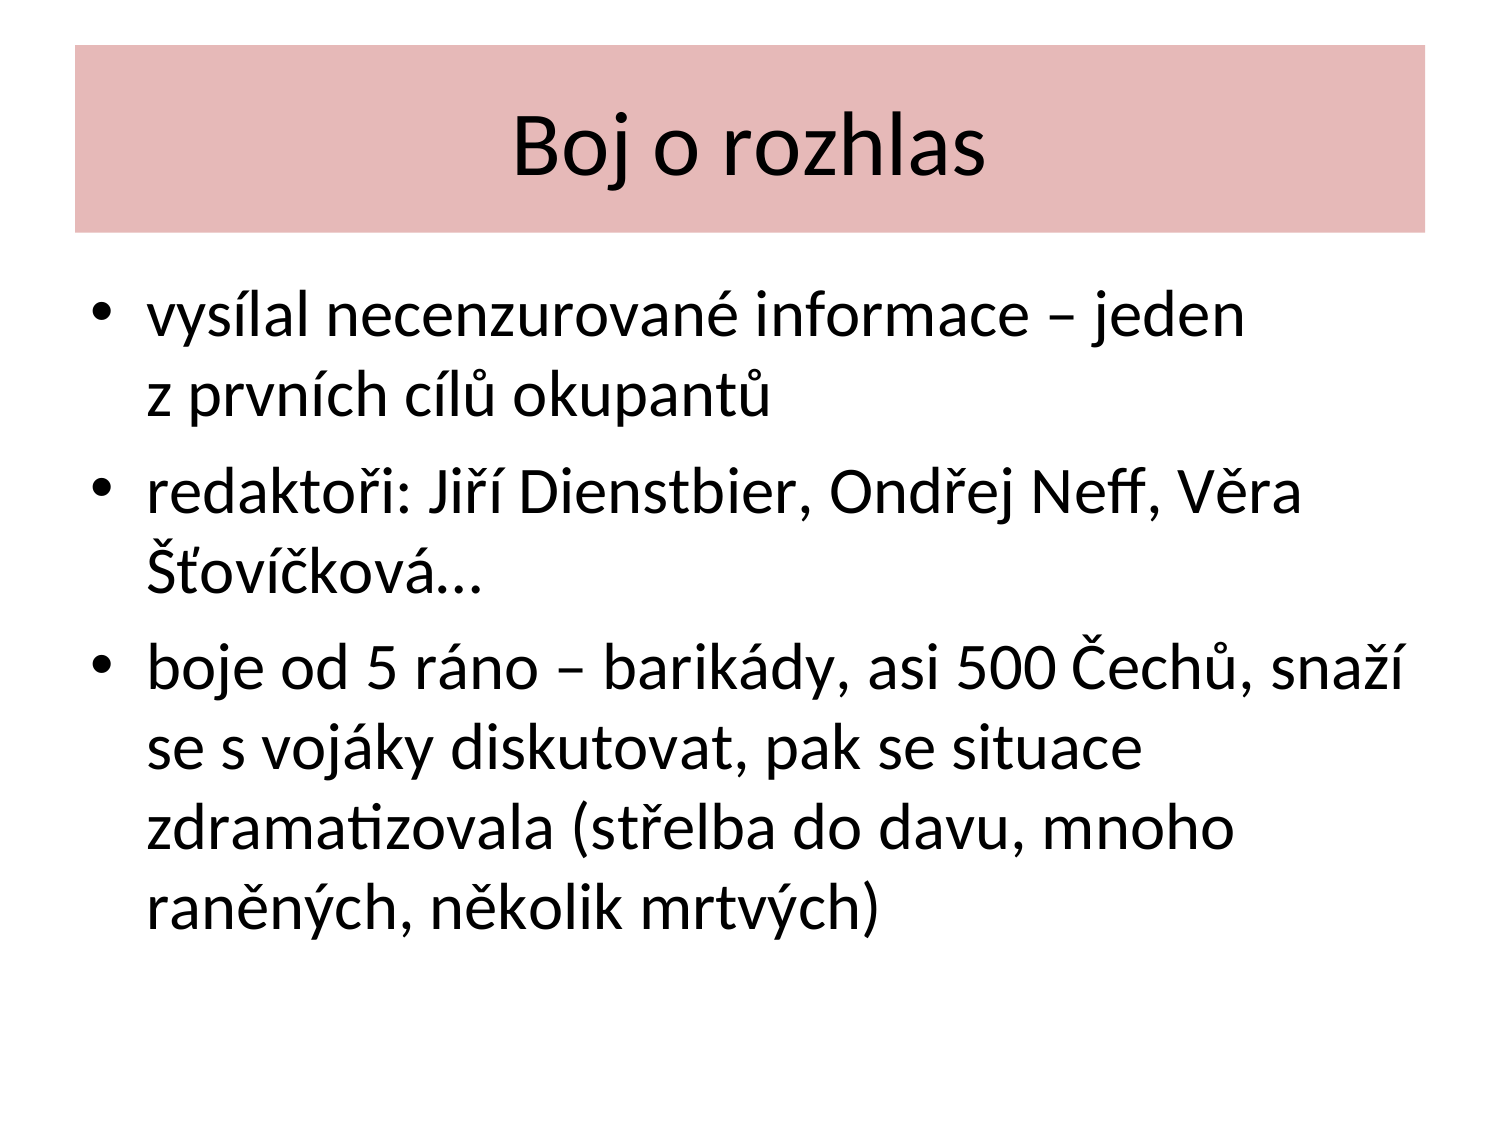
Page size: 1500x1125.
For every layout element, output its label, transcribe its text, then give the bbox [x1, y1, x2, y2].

title Boj o rozhlas [75, 45, 1426, 233]
list vysílal necenzurované informace – jeden z prvních cílů okupantů redaktoři: Jiří Dienstbier, Ondřej Neff, Věra Šťovíčková… boje od 5 ráno – barikády, asi 500 Čechů, snaží se s vojáky diskutovat, pak se situace zdramatizovala (střelba do davu, mnoho raněných, několik mrtvých) [75, 262, 1426, 1006]
